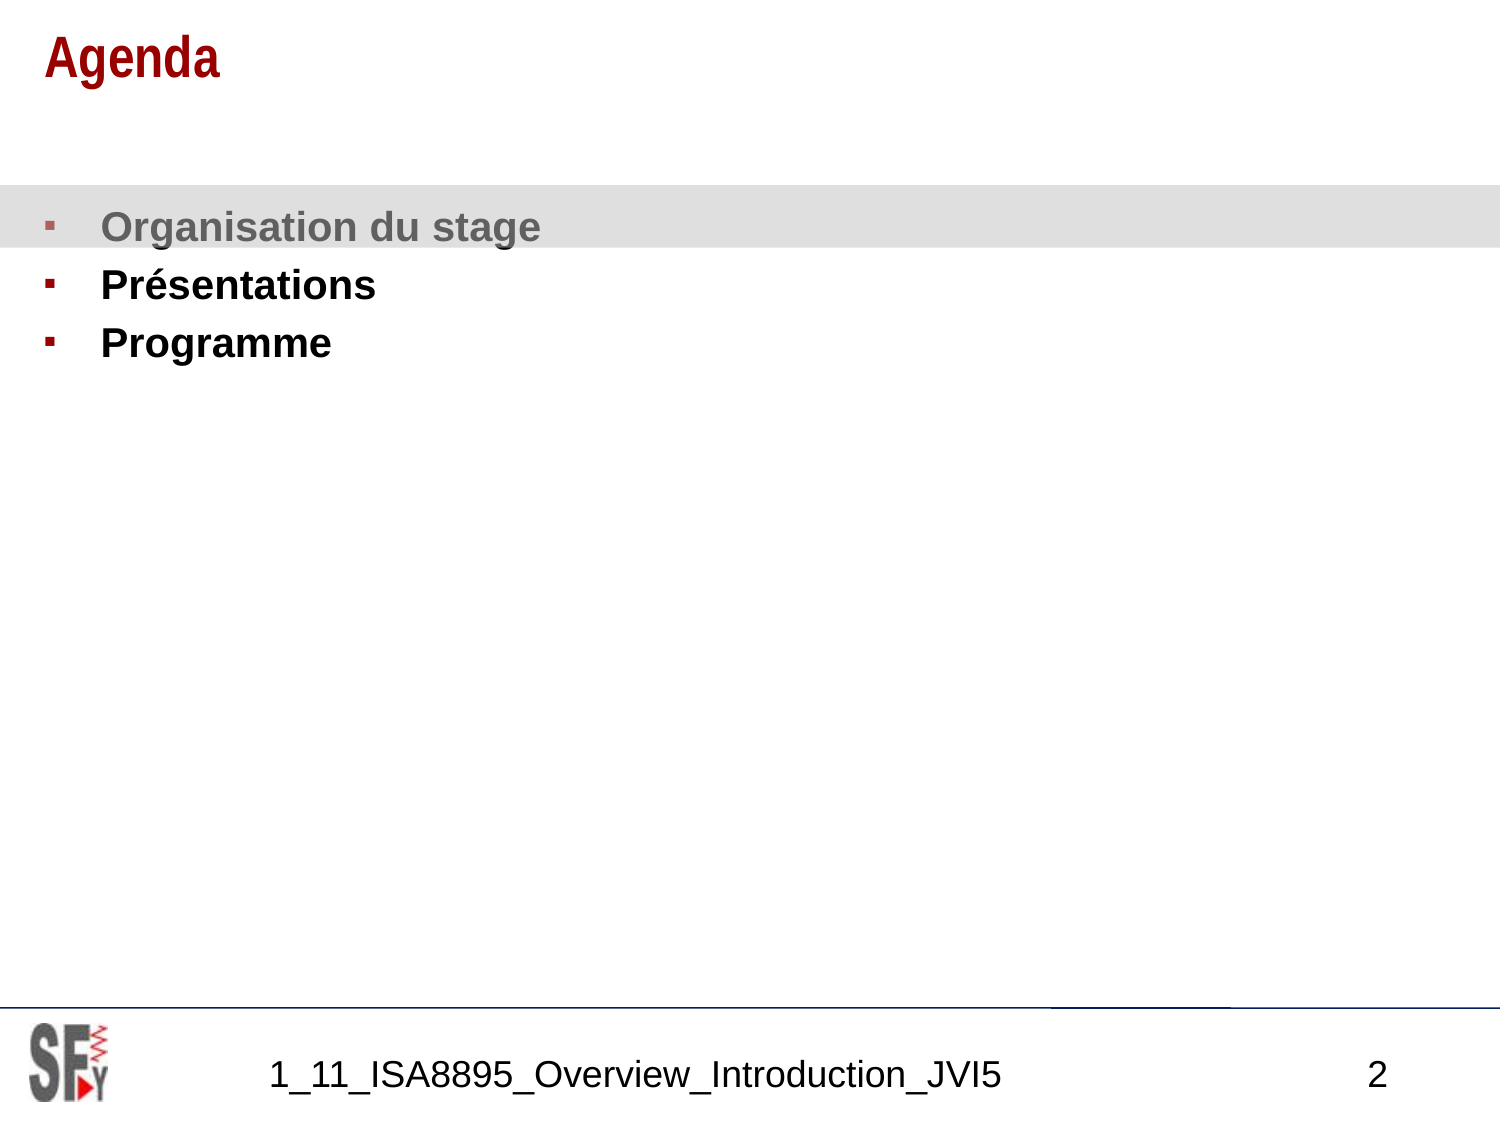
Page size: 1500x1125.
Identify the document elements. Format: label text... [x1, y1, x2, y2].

slide_number <numéro> [1352, 1034, 1490, 1103]
picture [29, 1023, 108, 1102]
list Organisation du stage Présentations Programme [29, 248, 1471, 988]
text_box [0, 185, 1500, 248]
title Agenda [29, 12, 1471, 138]
footer 1_11_ISA8895_Overview_Introduction_JVI5 [253, 1034, 1336, 1103]
